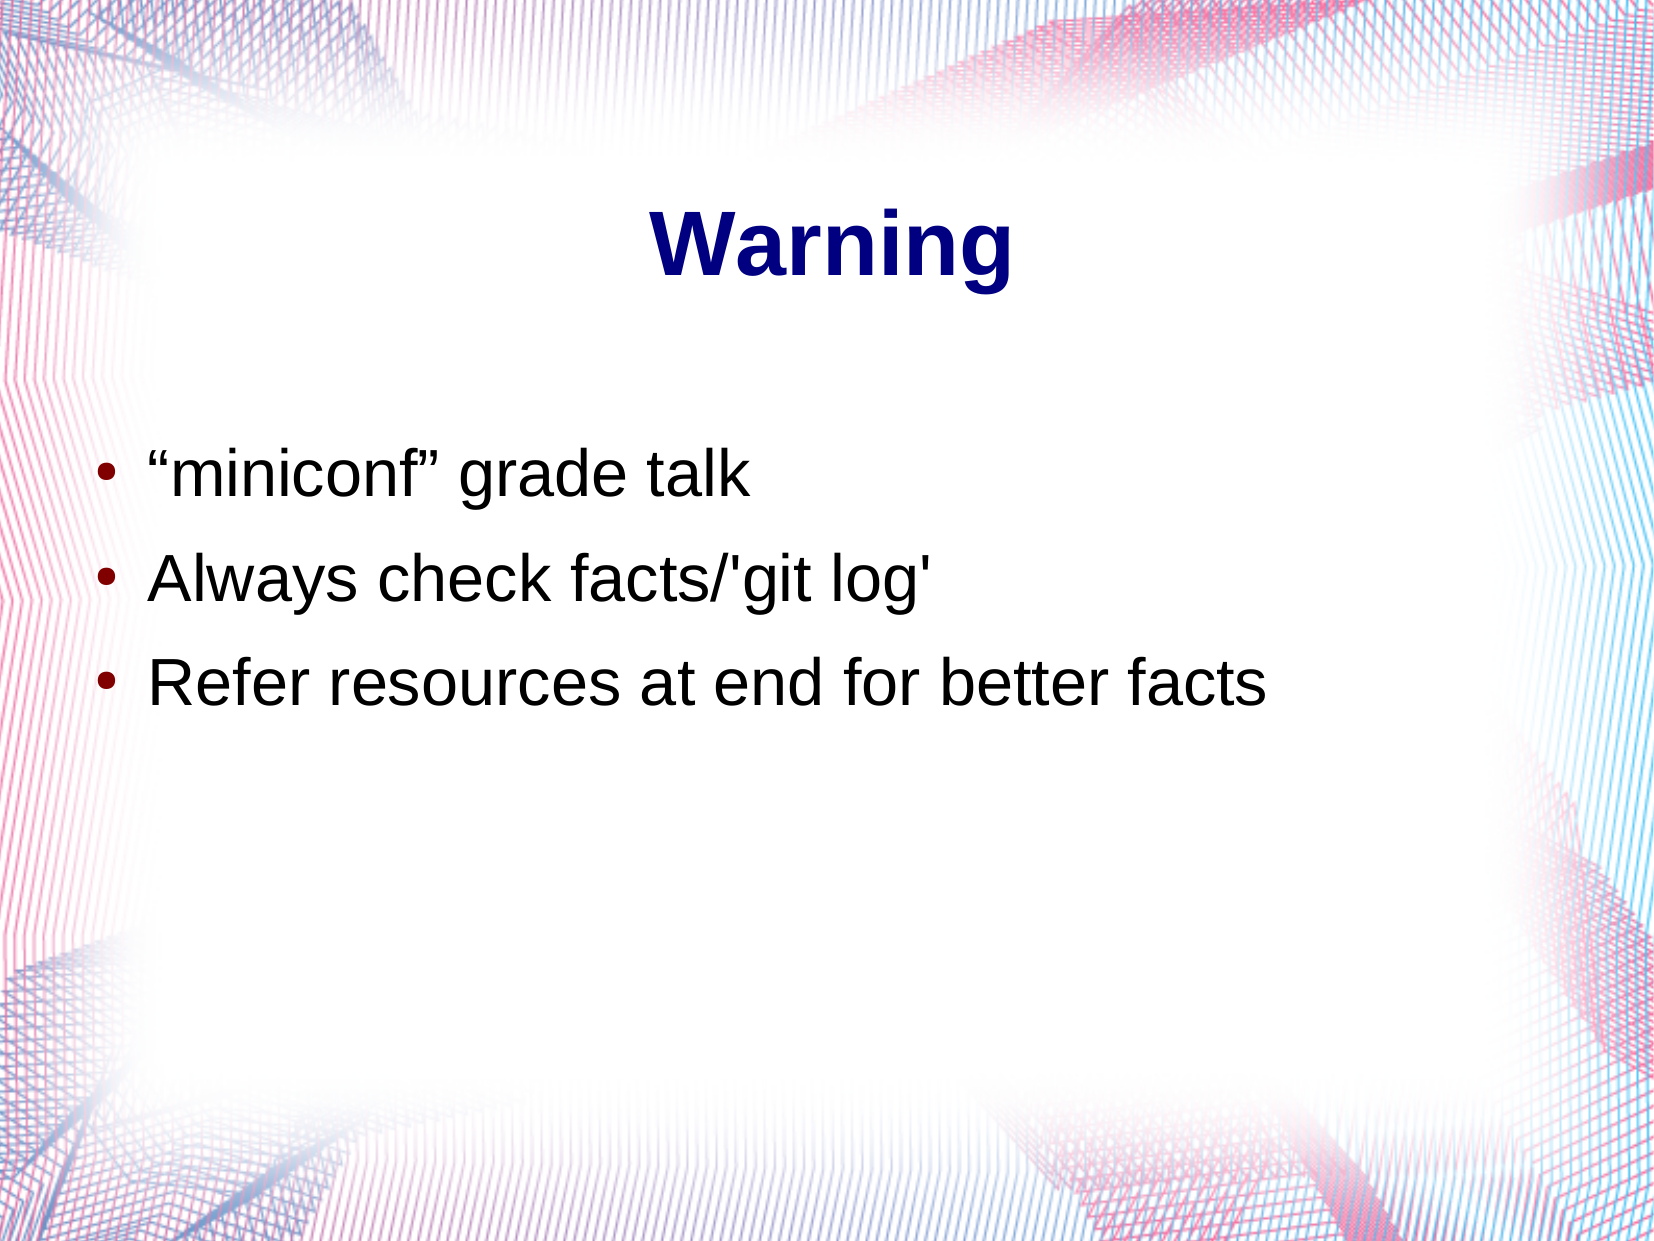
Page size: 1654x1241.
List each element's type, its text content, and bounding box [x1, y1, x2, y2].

list “miniconf” grade talk Always check facts/'git log' Refer resources at end for better facts [76, 436, 1565, 1241]
picture [0, 0, 1654, 1241]
title Warning [88, 147, 1577, 340]
